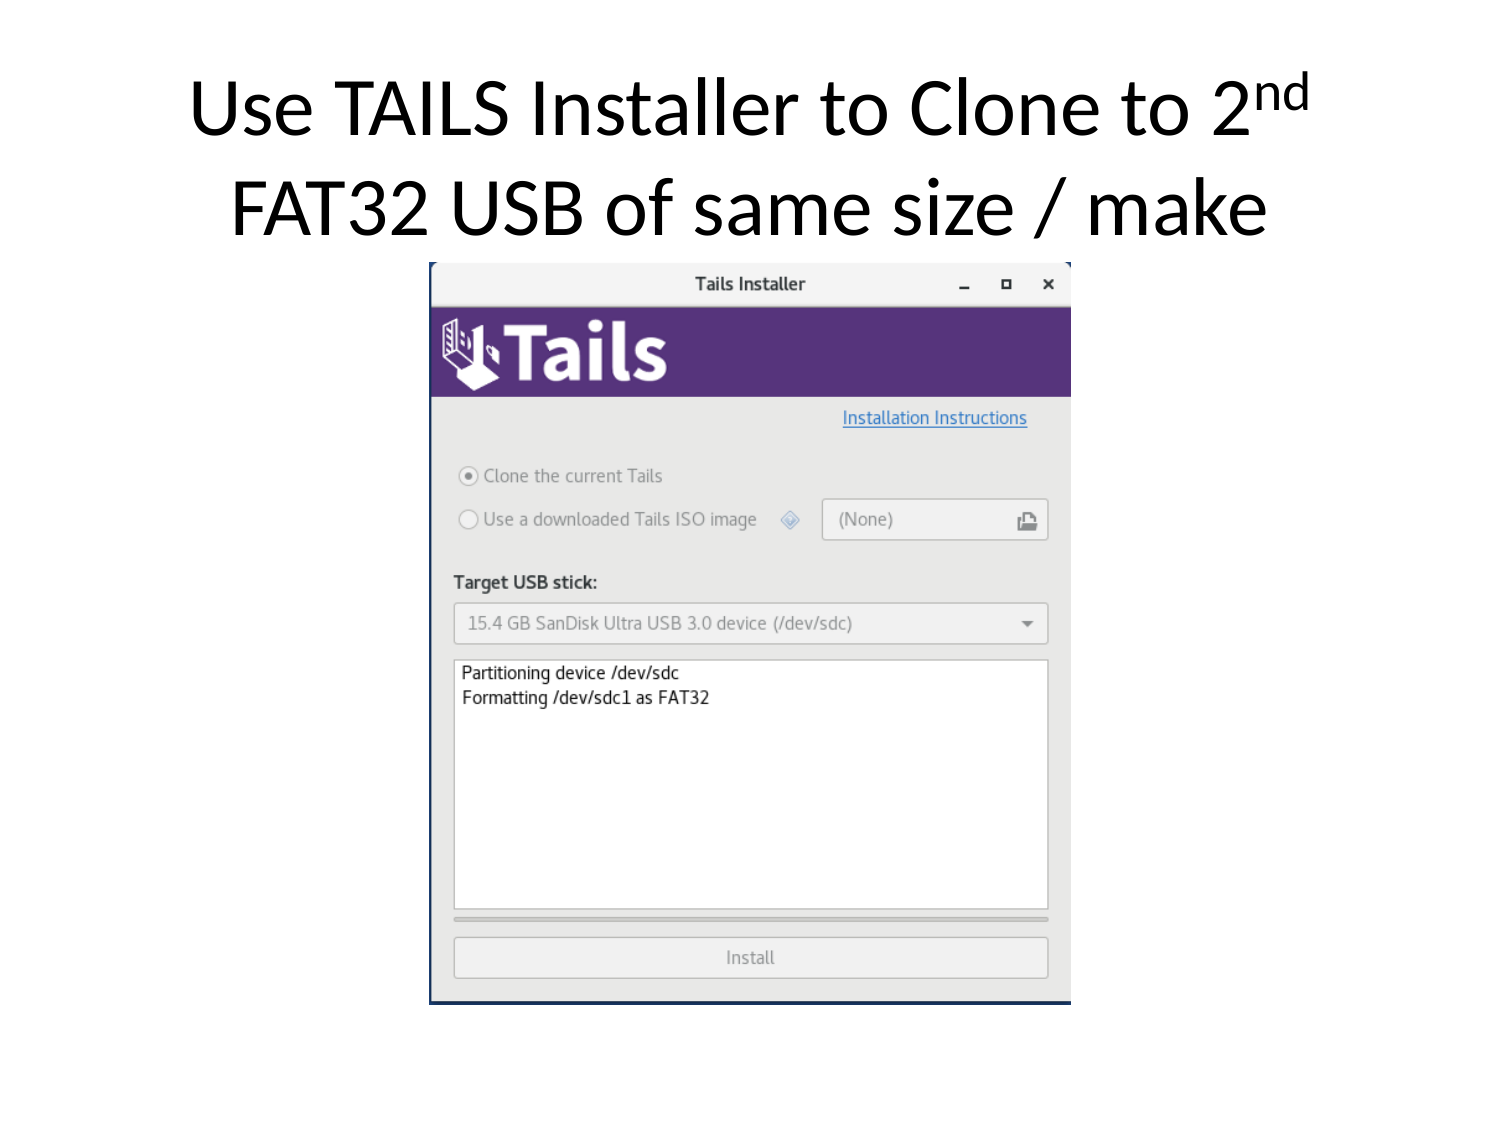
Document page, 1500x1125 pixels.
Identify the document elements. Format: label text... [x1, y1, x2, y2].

picture [429, 262, 1071, 1005]
title Use TAILS Installer to Clone to 2nd FAT32 USB of same size / make [75, 45, 1426, 233]
